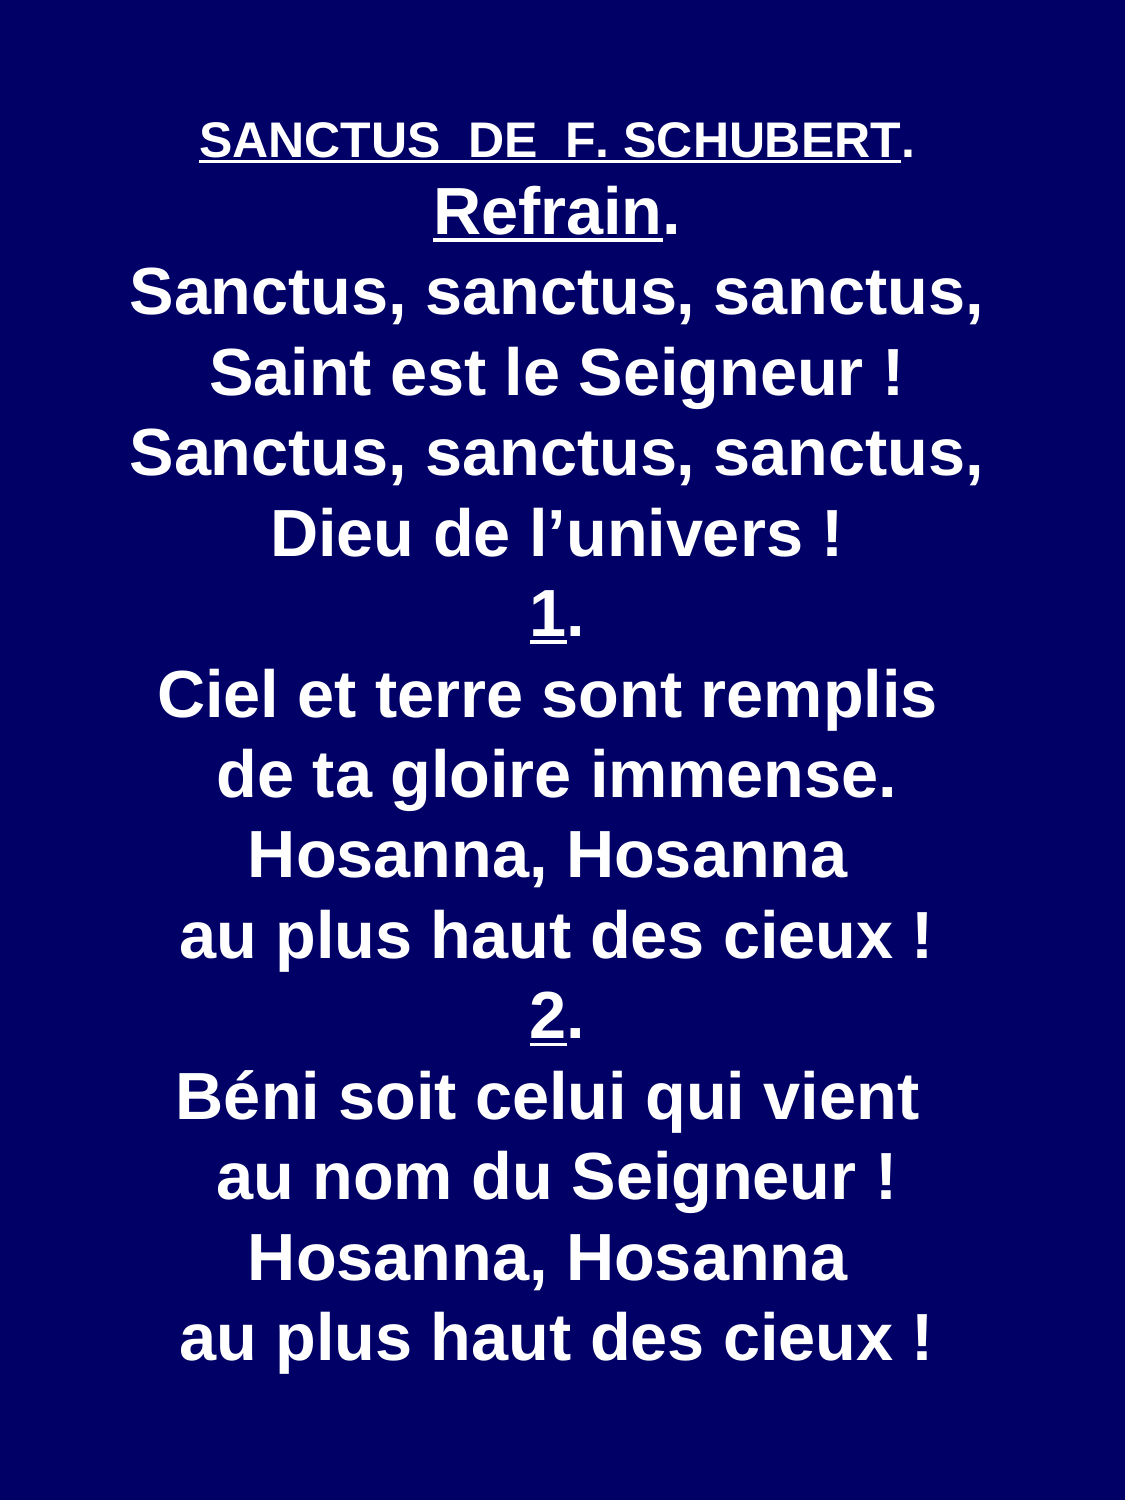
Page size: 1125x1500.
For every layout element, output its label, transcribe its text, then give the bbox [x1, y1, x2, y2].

text_box SANCTUS DE F. SCHUBERT. Refrain. Sanctus, sanctus, sanctus, Saint est le Seigneur ! Sanctus, sanctus, sanctus, Dieu de l’univers ! 1. Ciel et terre sont remplis de ta gloire immense. Hosanna, Hosanna au plus haut des cieux ! 2. Béni soit celui qui vient au nom du Seigneur ! Hosanna, Hosanna au plus haut des cieux ! [16, 23, 1099, 1458]
